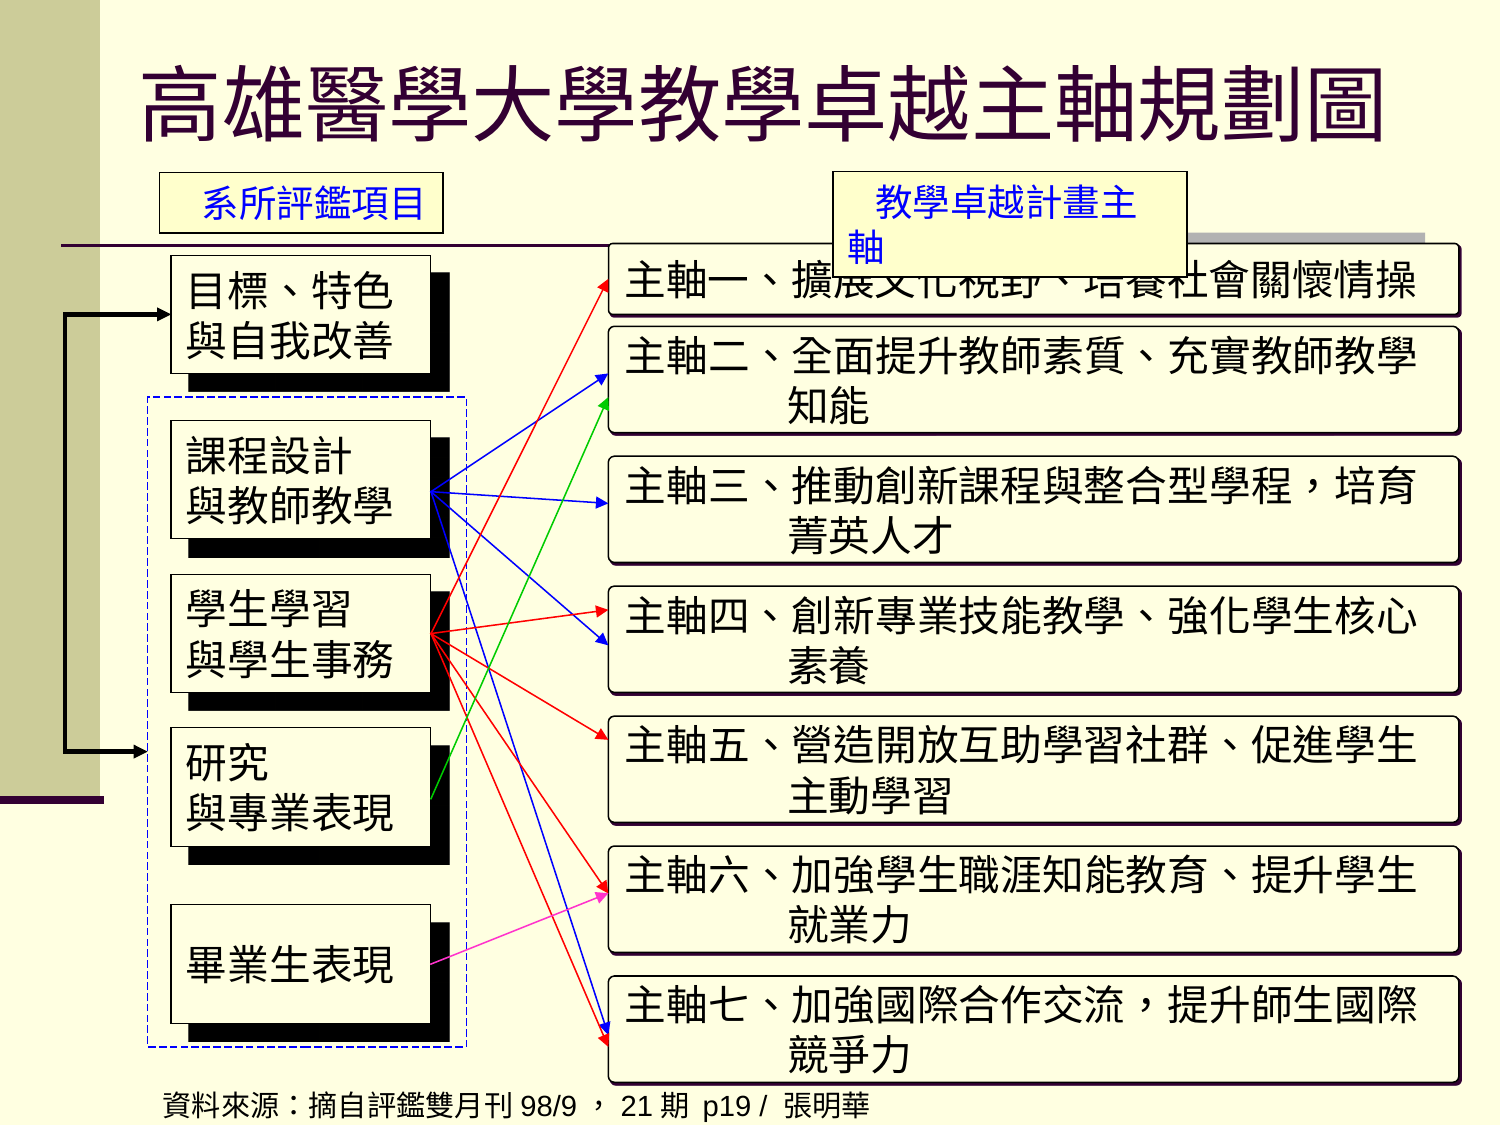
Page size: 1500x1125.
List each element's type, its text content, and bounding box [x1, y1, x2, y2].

text_box 資料來源：摘自評鑑雙月刊98/9，21期 p19 / 張明華 [147, 1079, 1199, 1125]
text_box 主軸七、加強國際合作交流，提升師生國際競爭力 [608, 976, 1459, 1083]
text_box 主軸四、創新專業技能教學、強化學生核心素養 [608, 586, 1459, 693]
text_box 主軸五、營造開放互助學習社群、促進學生主動學習 [608, 716, 1459, 823]
text_box 主軸六、加強學生職涯知能教育、提升學生就業力 [608, 846, 1459, 953]
title 高雄醫學大學教學卓越主軸規劃圖 [123, 42, 1423, 161]
text_box 主軸二、全面提升教師素質、充實教師教學知能 [608, 326, 1459, 433]
text_box 系所評鑑項目 [159, 172, 444, 234]
text_box 主軸一、擴展文化視野、培養社會關懷情操 [608, 243, 1459, 315]
text_box 課程設計 與教師教學 [171, 420, 431, 539]
text_box 教學卓越計畫主軸 [832, 171, 1188, 278]
text_box 學生學習 與學生事務 [171, 574, 431, 693]
text_box 畢業生表現 [171, 904, 431, 1024]
text_box 主軸三、推動創新課程與整合型學程，培育菁英人才 [608, 456, 1459, 563]
text_box 研究 與專業表現 [171, 727, 431, 847]
text_box 目標、特色 與自我改善 [171, 255, 431, 374]
